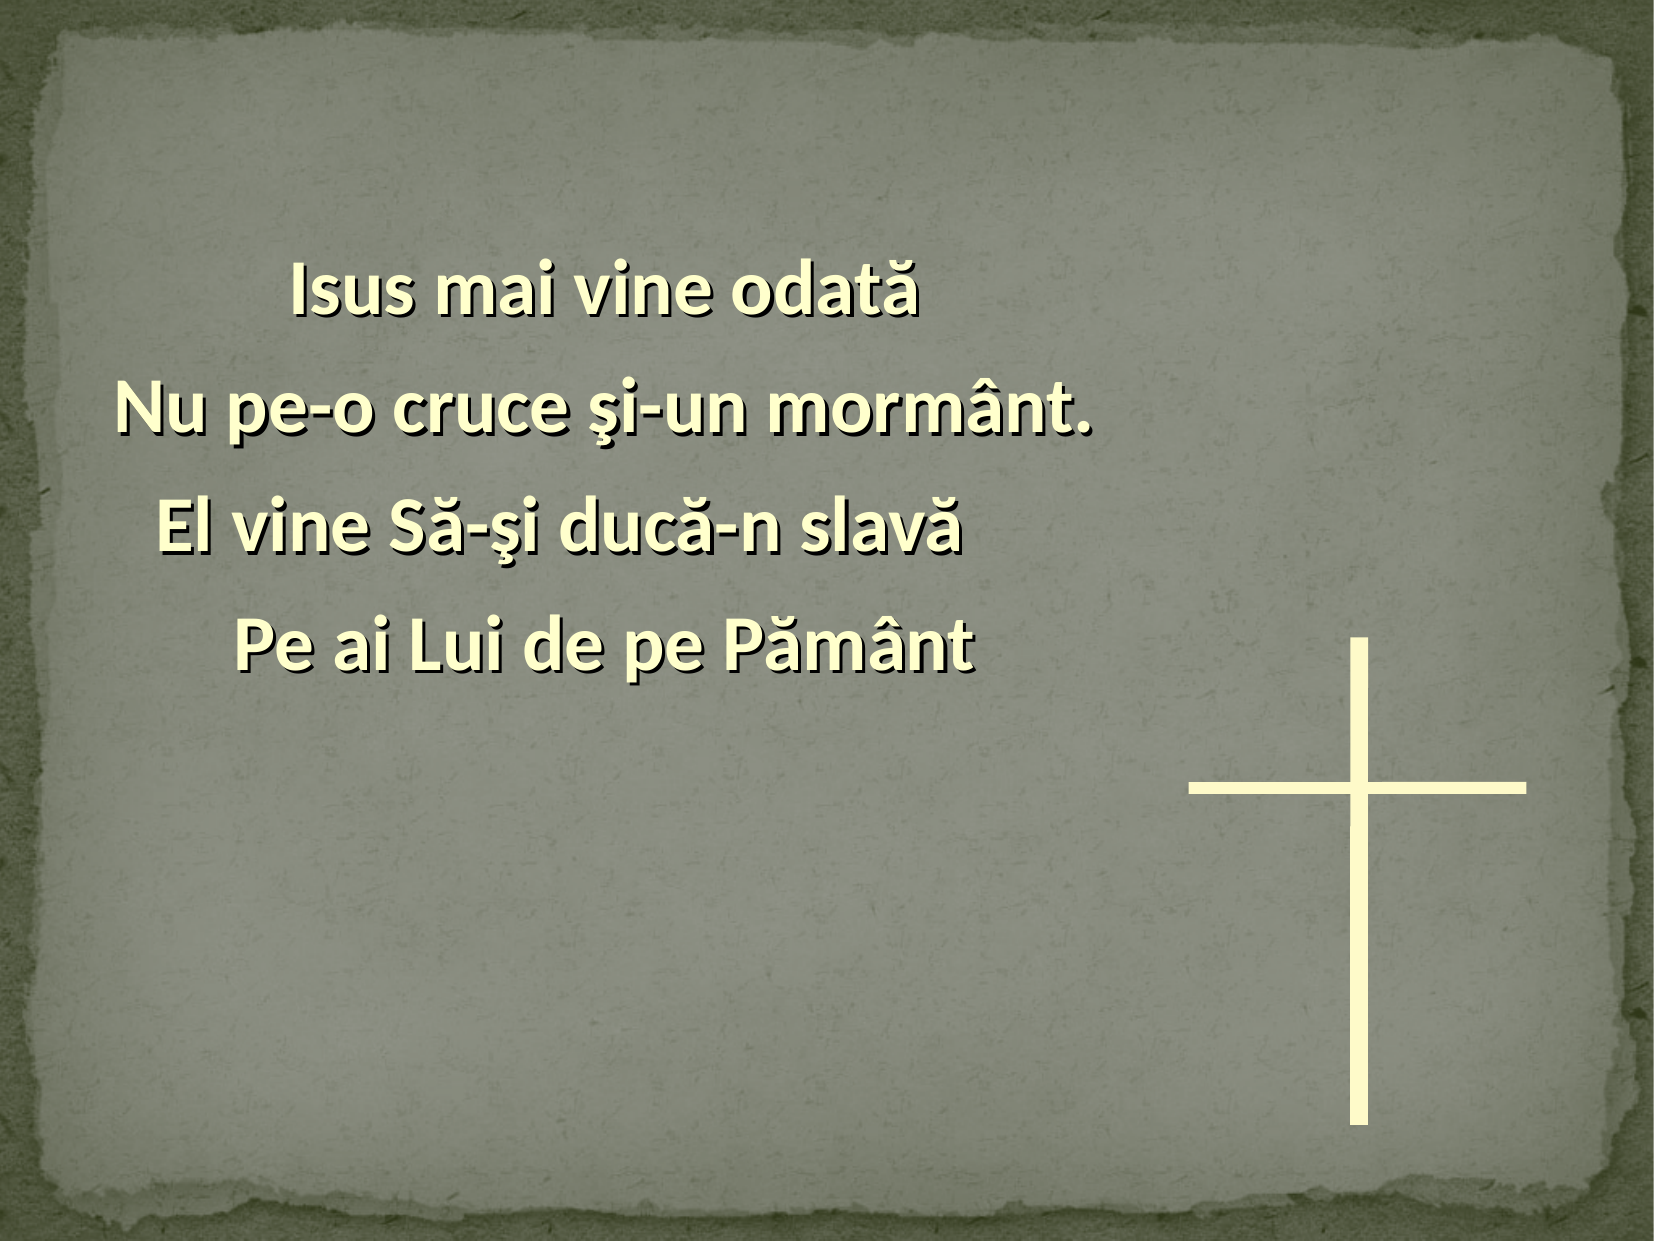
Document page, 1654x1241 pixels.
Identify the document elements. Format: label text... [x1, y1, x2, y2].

picture [0, 0, 1654, 1241]
text_box Isus mai vine odată Nu pe-o cruce şi-un mormânt. El vine Să-şi ducă-n slavă Pe ai Lui de pe Pământ [82, 207, 1127, 755]
